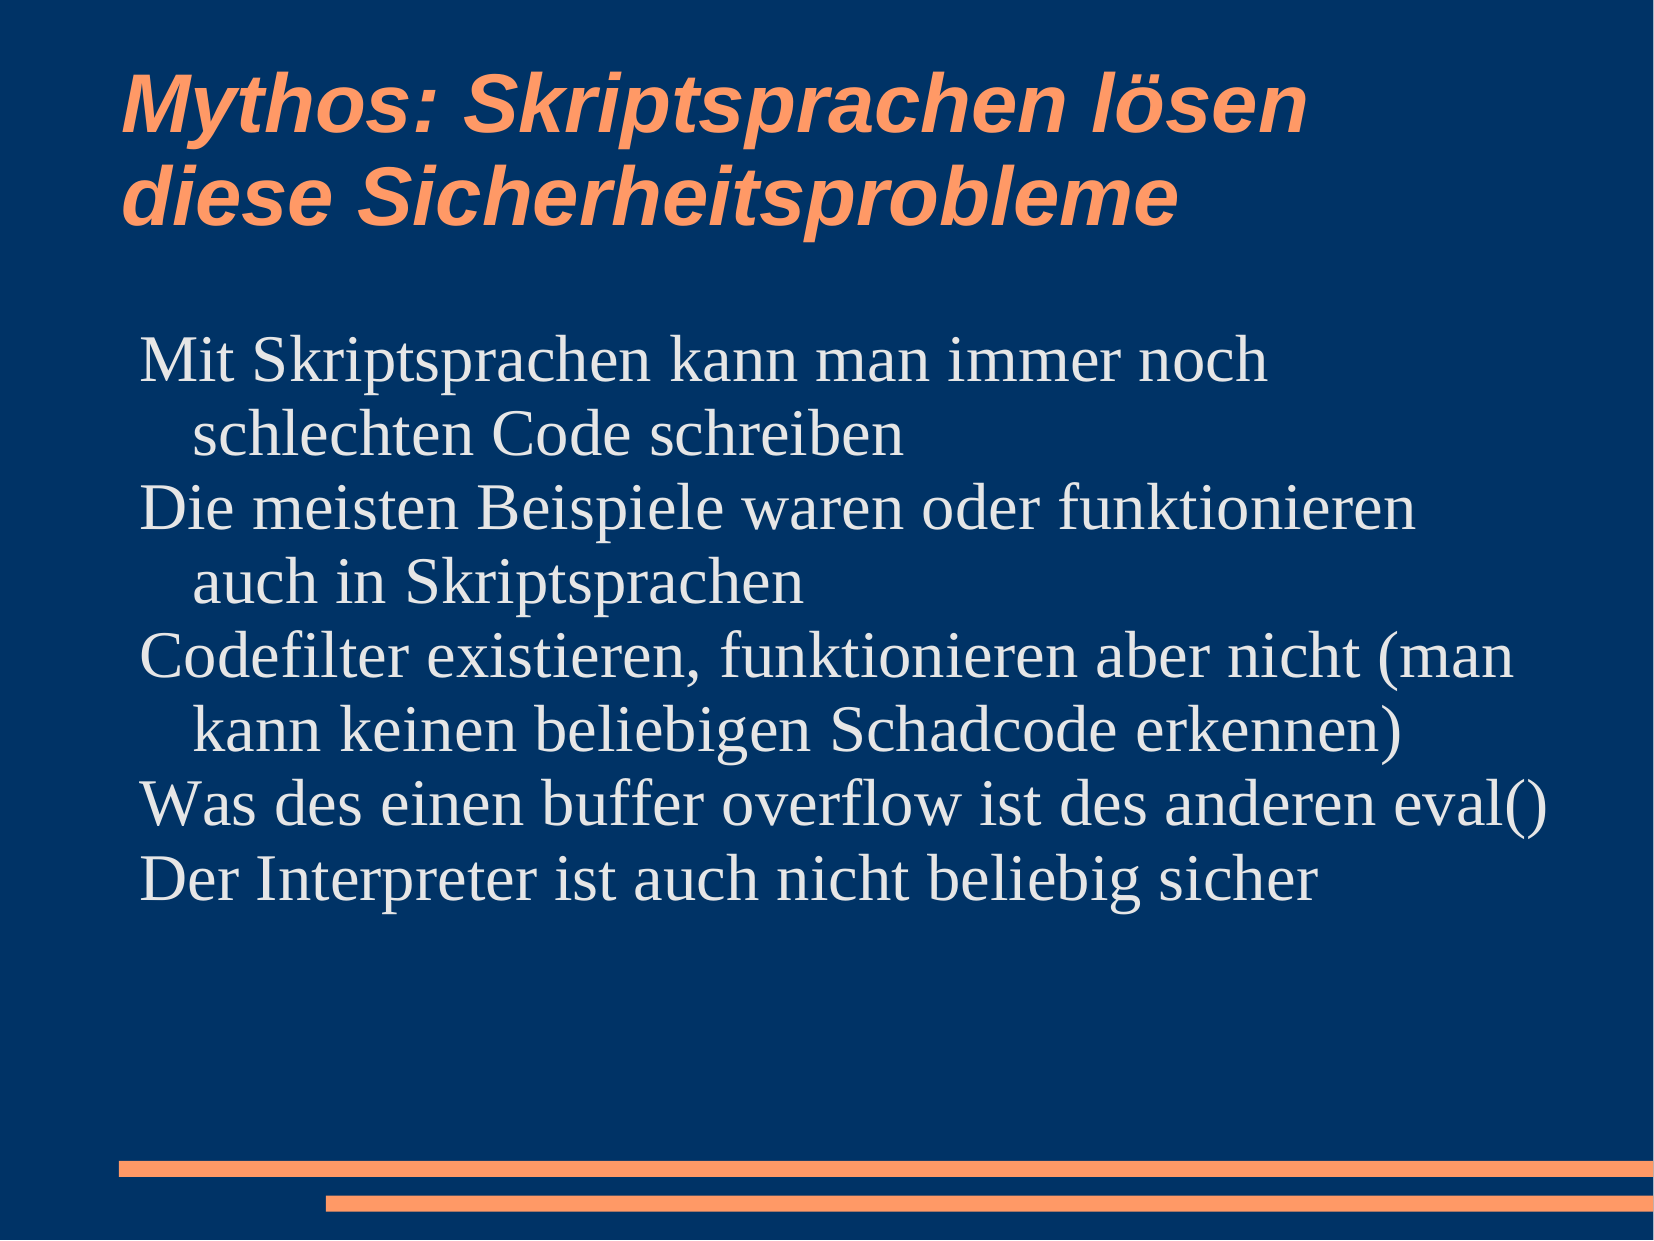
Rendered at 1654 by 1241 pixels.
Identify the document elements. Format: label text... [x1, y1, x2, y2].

list Mit Skriptsprachen kann man immer noch schlechten Code schreiben Die meisten Beispiele waren oder funktionieren auch in Skriptsprachen Codefilter existieren, funktionieren aber nicht (man kann keinen beliebigen Schadcode erkennen) Was des einen buffer overflow ist des anderen eval() Der Interpreter ist auch nicht beliebig sicher [121, 322, 1561, 1118]
title Mythos: Skriptsprachen lösen diese Sicherheitsprobleme [121, 42, 1534, 258]
